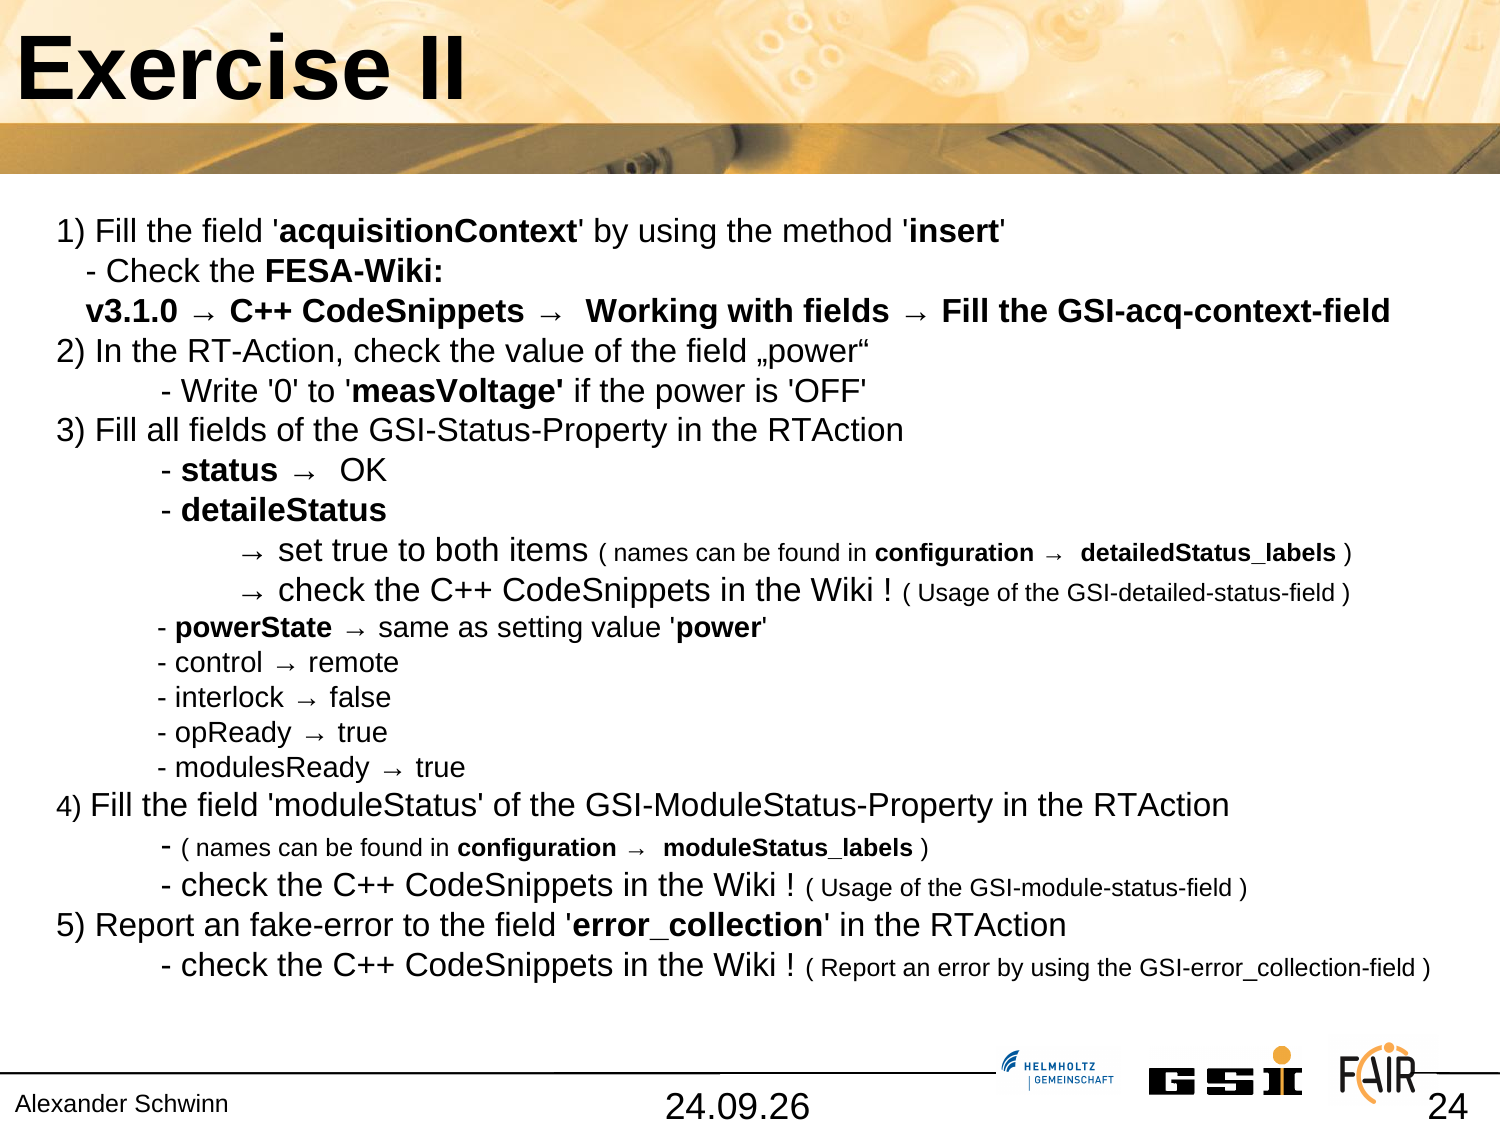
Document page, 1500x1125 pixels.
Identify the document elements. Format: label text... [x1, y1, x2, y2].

picture [996, 1070, 1121, 1095]
picture [0, 126, 1500, 175]
text_box Fill the field 'acquisitionContext' by using the method 'insert' - Check the FESA-Wiki: v3.1.0 → C++ CodeSnippets → Working with fields → Fill the GSI-acq-context-field In the RT-Action, check the value of the field „power“ - Write '0' to 'measVoltage' if the power is 'OFF' Fill all fields of the GSI-Status-Property in the RTAction - status → OK - detaileStatus → set true to both items ( names can be found in configuration → detailedStatus_labels ) → check the C++ CodeSnippets in the Wiki ! ( Usage of the GSI-detailed-status-field ) - powerState → same as setting value 'power' - control → remote - interlock → false - opReady → true - modulesReady → true Fill the field 'moduleStatus' of the GSI-ModuleStatus-Property in the RTAction - ( names can be found in configuration → moduleStatus_labels ) - check the C++ CodeSnippets in the Wiki ! ( Usage of the GSI-module-status-field ) Report an fake-error to the field 'error_collection' in the RTAction - check the C++ CodeSnippets in the Wiki ! ( Report an error by using the GSI-error_collection-field ) [41, 201, 1477, 1070]
title Exercise II [0, 0, 1500, 126]
picture [1328, 1070, 1439, 1106]
picture [1149, 1070, 1302, 1095]
